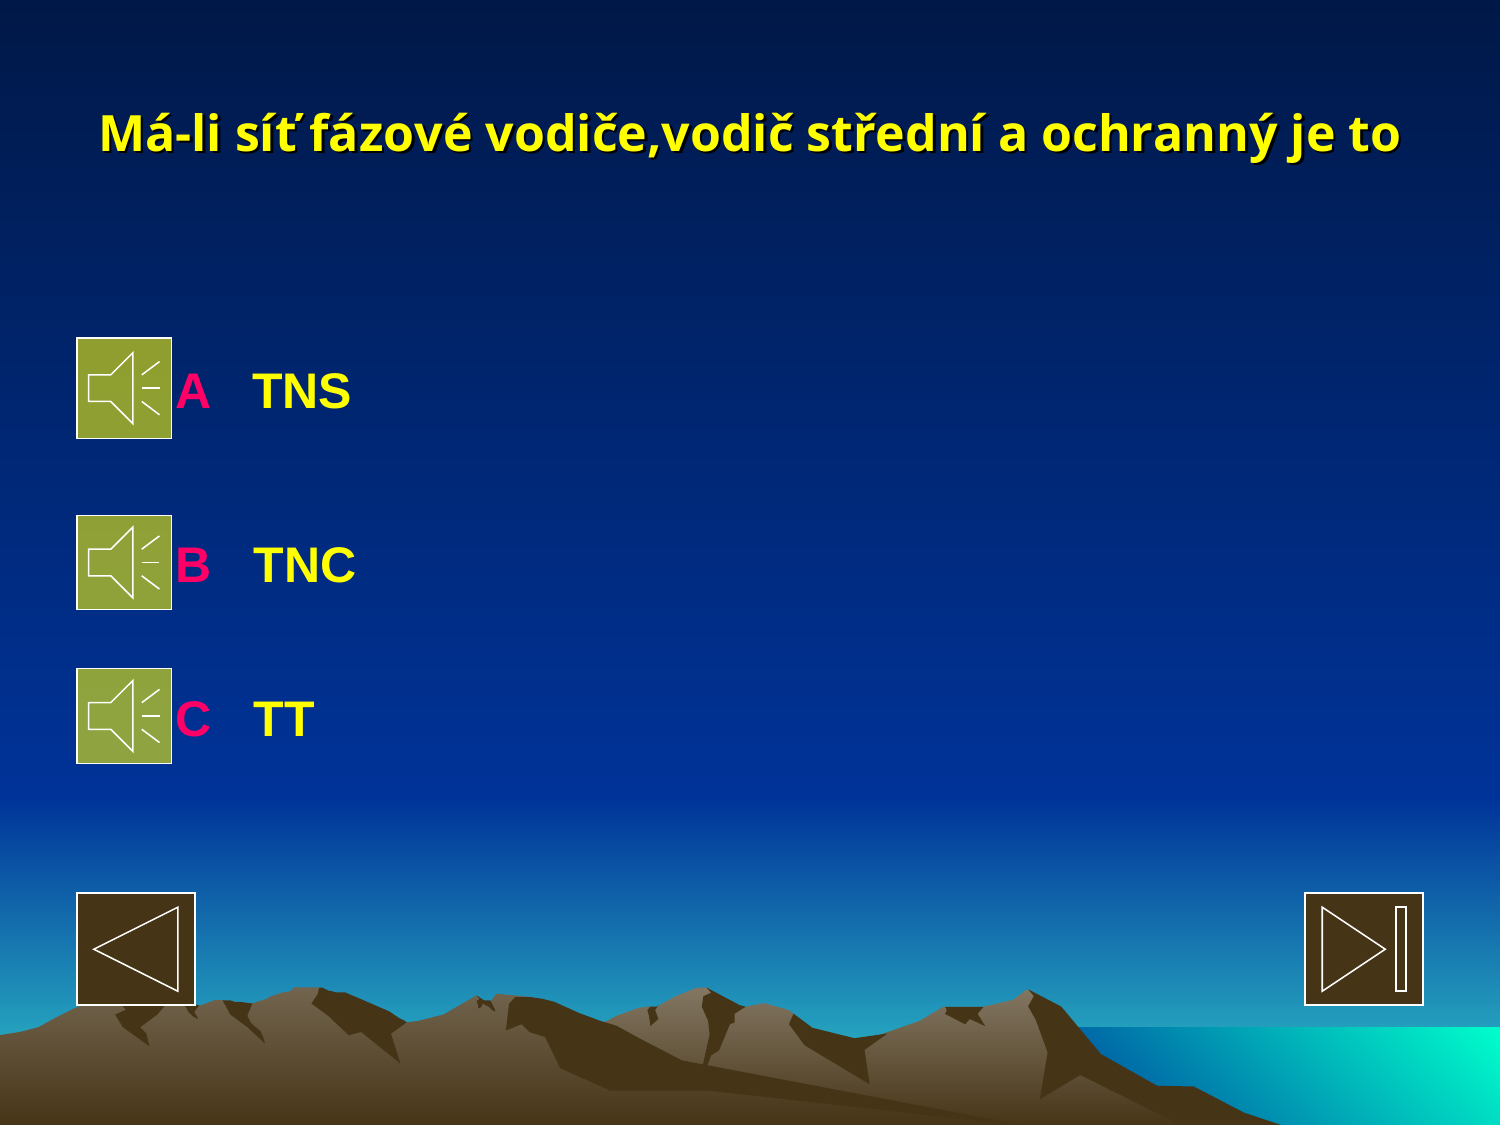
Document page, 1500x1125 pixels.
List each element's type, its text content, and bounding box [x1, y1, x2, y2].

text_box C TT [76, 668, 172, 764]
text_box B TNC [76, 515, 172, 610]
text_box [1305, 893, 1424, 1006]
text_box [76, 893, 195, 1006]
text_box A TNS [76, 338, 172, 439]
title Má-li síť fázové vodiče,vodič střední a ochranný je to [75, 37, 1426, 225]
